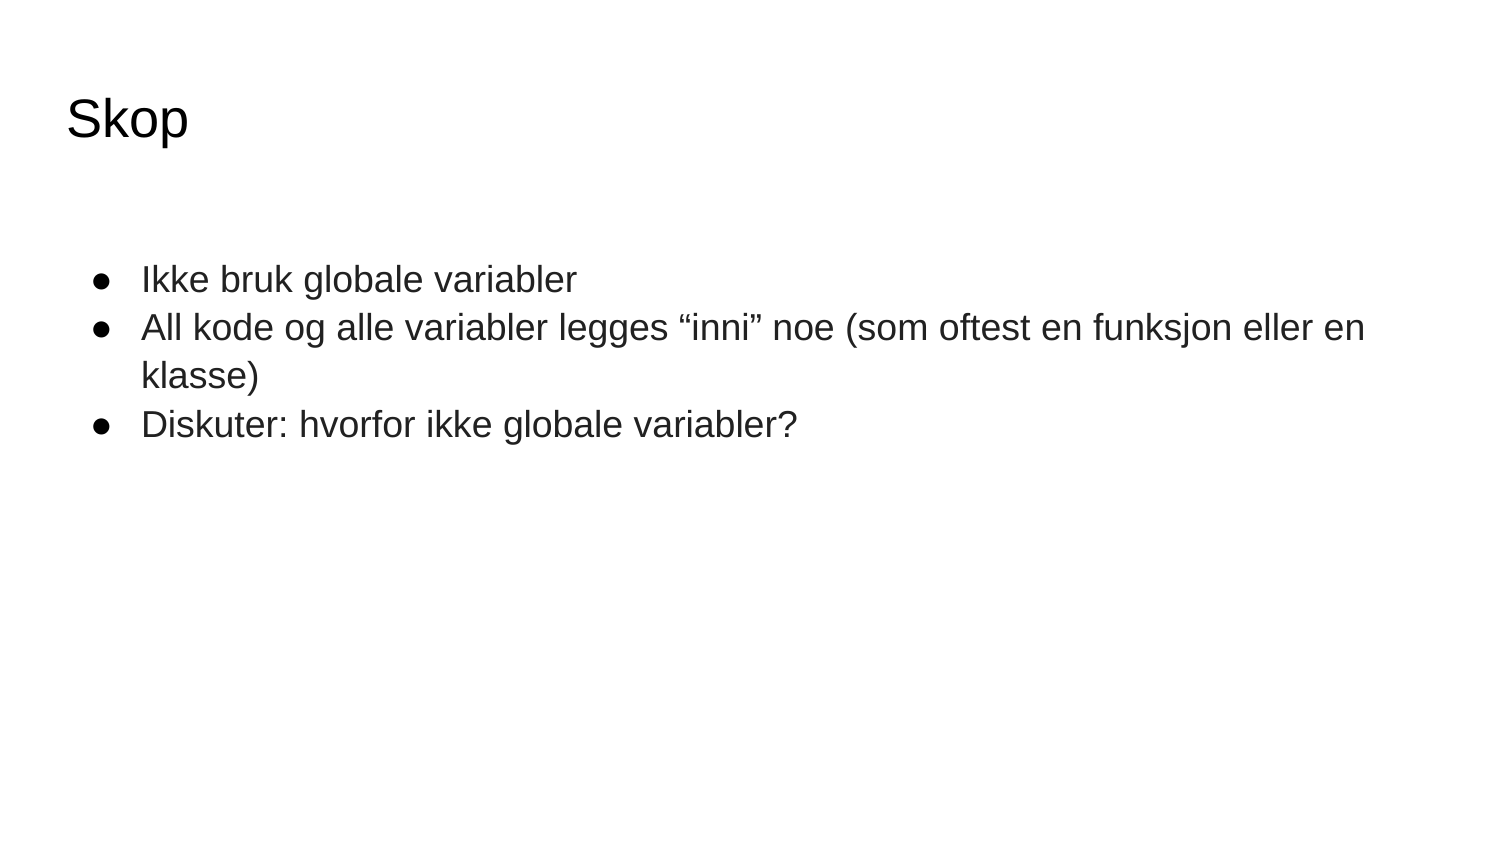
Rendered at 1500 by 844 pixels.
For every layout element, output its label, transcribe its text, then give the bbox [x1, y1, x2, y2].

list Ikke bruk globale variabler All kode og alle variabler legges “inni” noe (som oftest en funksjon eller en klasse) Diskuter: hvorfor ikke globale variabler? [51, 189, 1449, 750]
title Skop [51, 72, 1449, 167]
